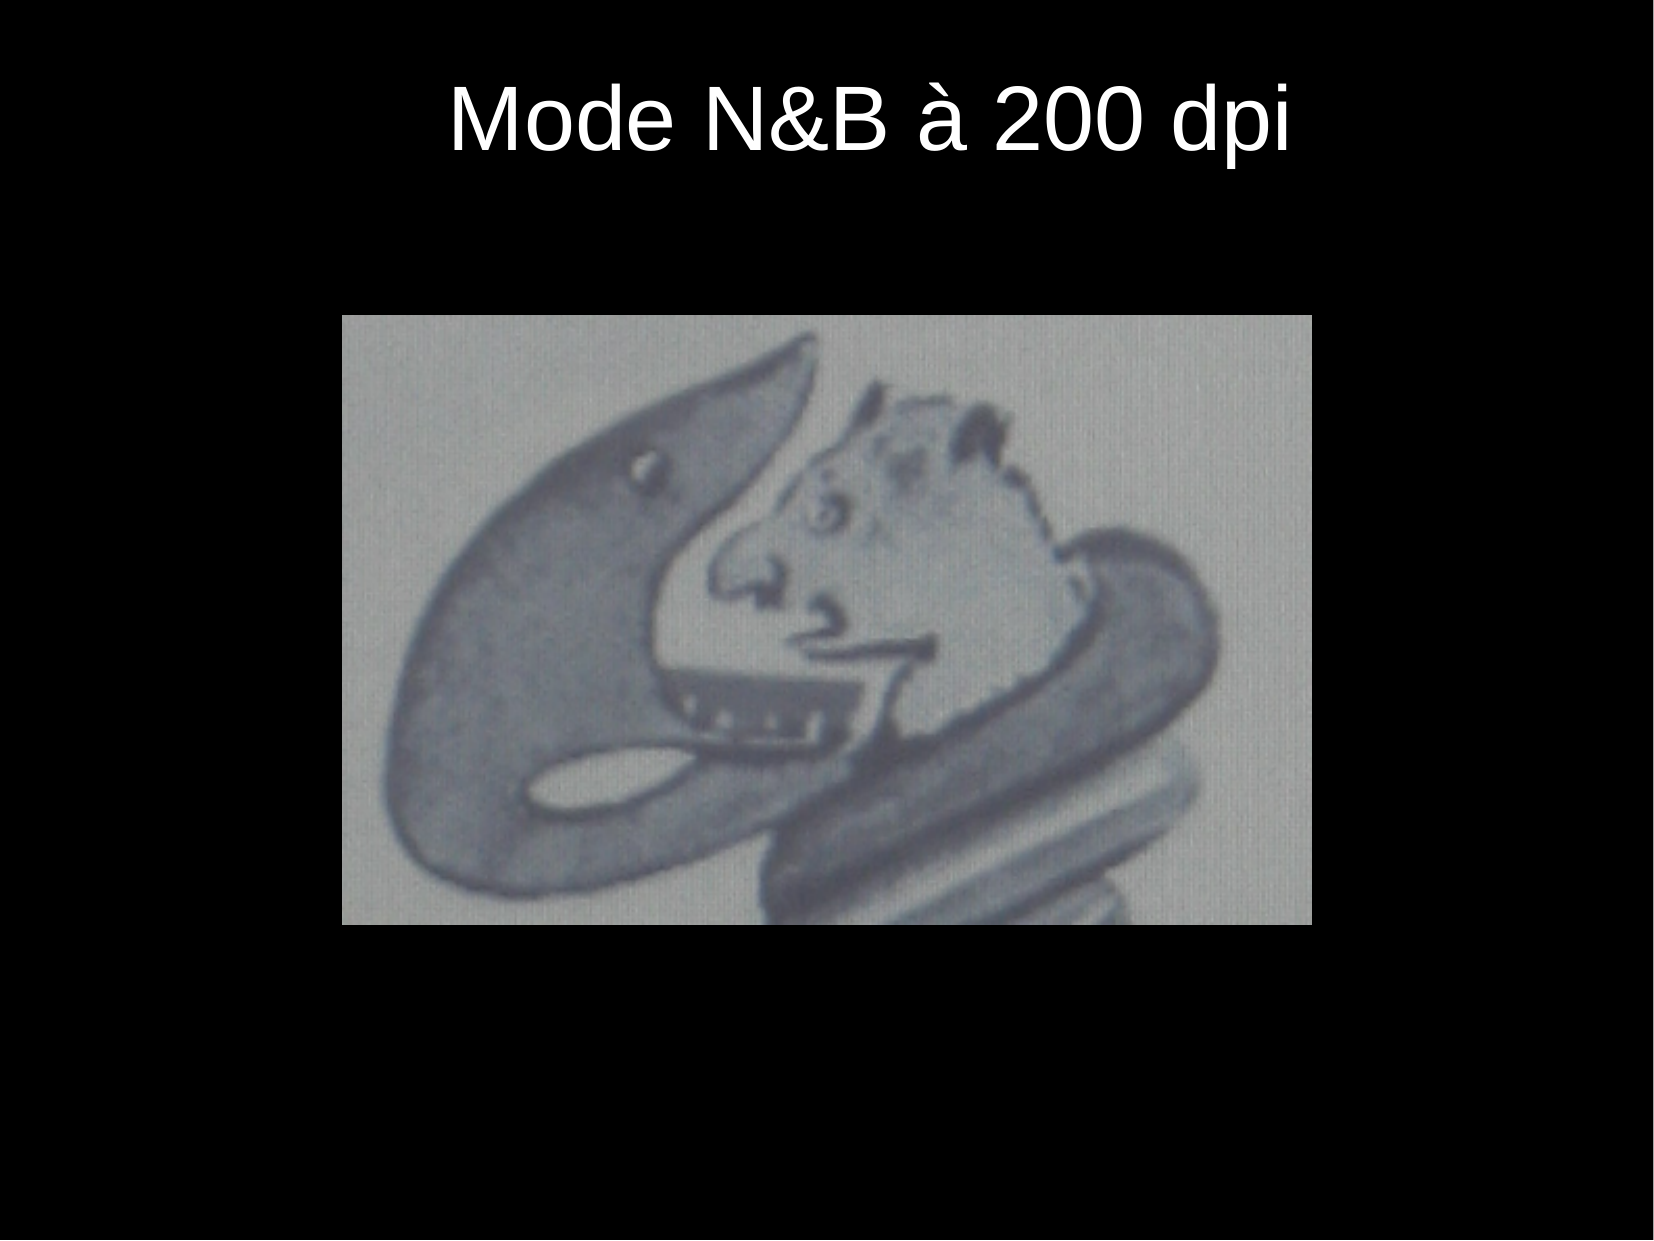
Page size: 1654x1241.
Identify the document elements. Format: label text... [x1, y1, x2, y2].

picture [342, 315, 1312, 925]
text_box Mode N&B à 200 dpi [206, 59, 1536, 178]
